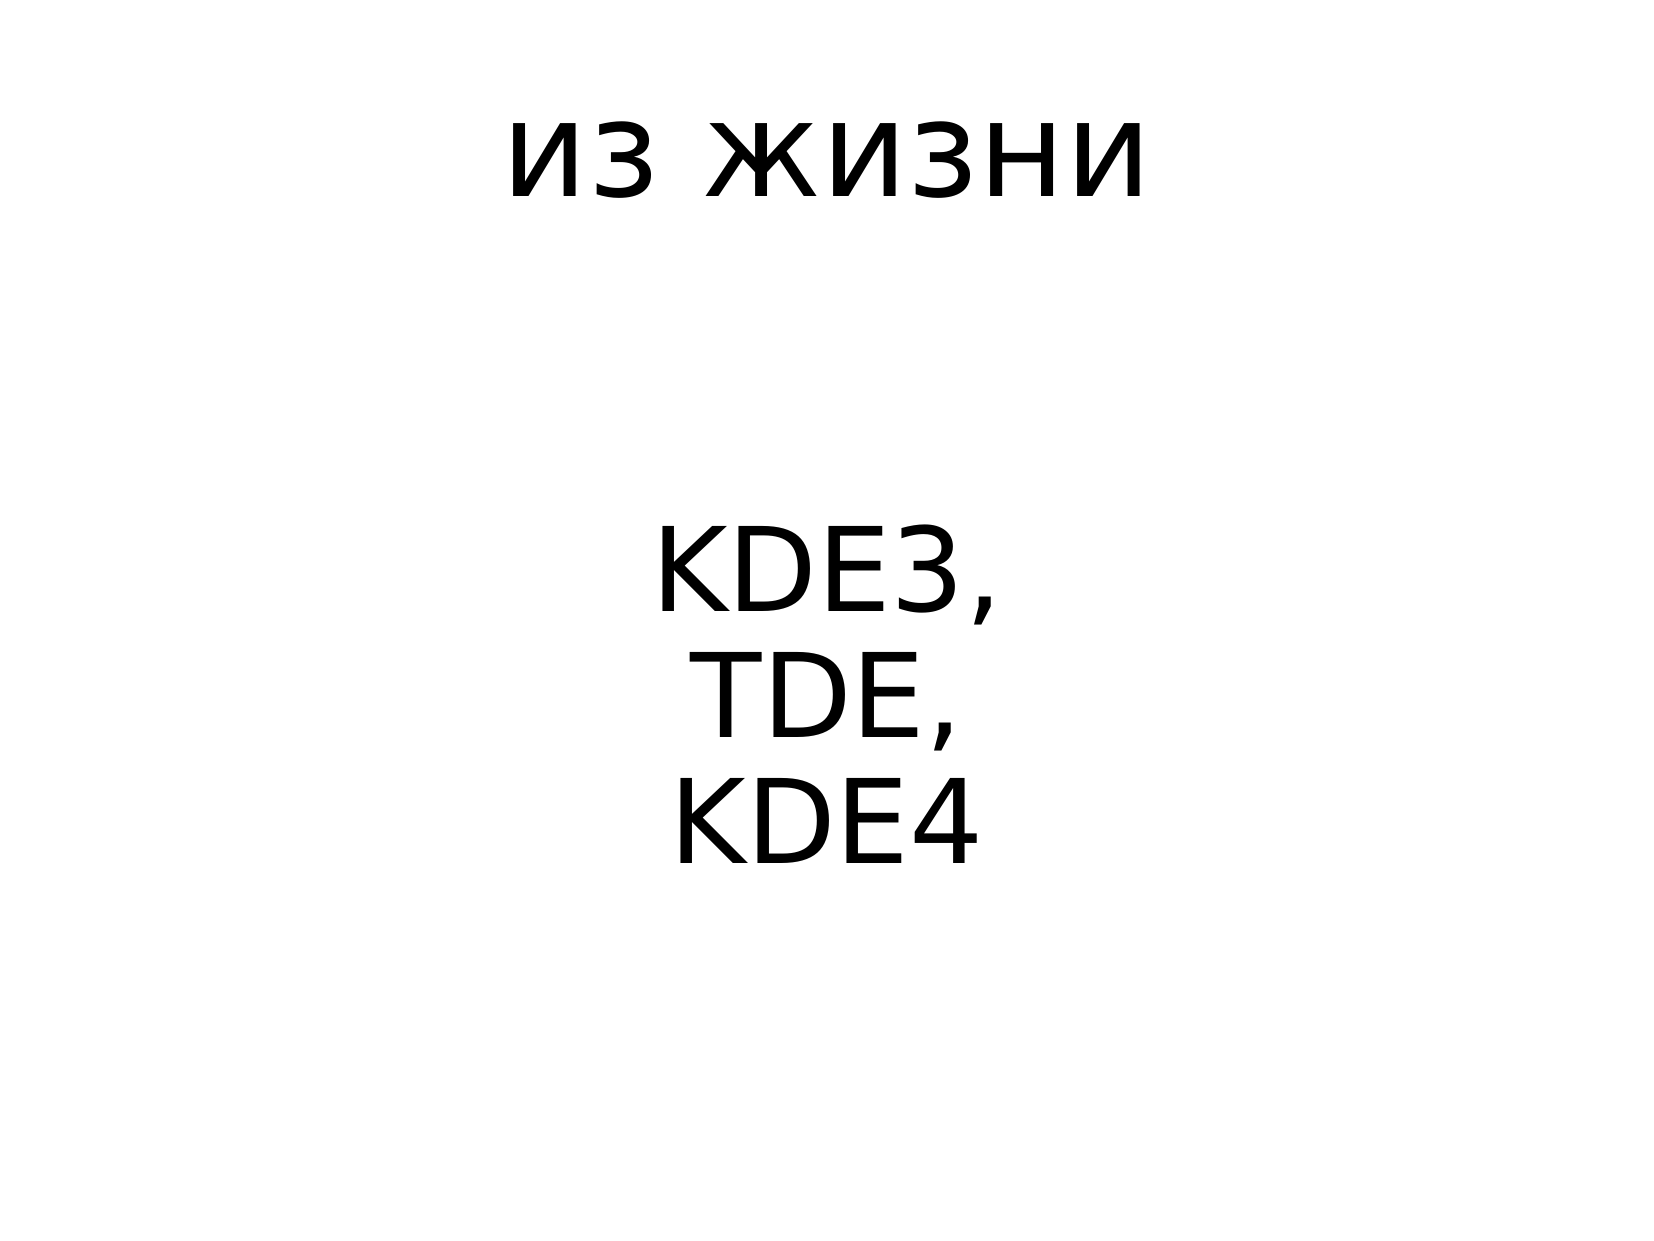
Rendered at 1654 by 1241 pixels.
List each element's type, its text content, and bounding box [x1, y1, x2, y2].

subtitle KDE3, TDE, KDE4 [82, 290, 1571, 1109]
title из жизни [82, 49, 1571, 257]
